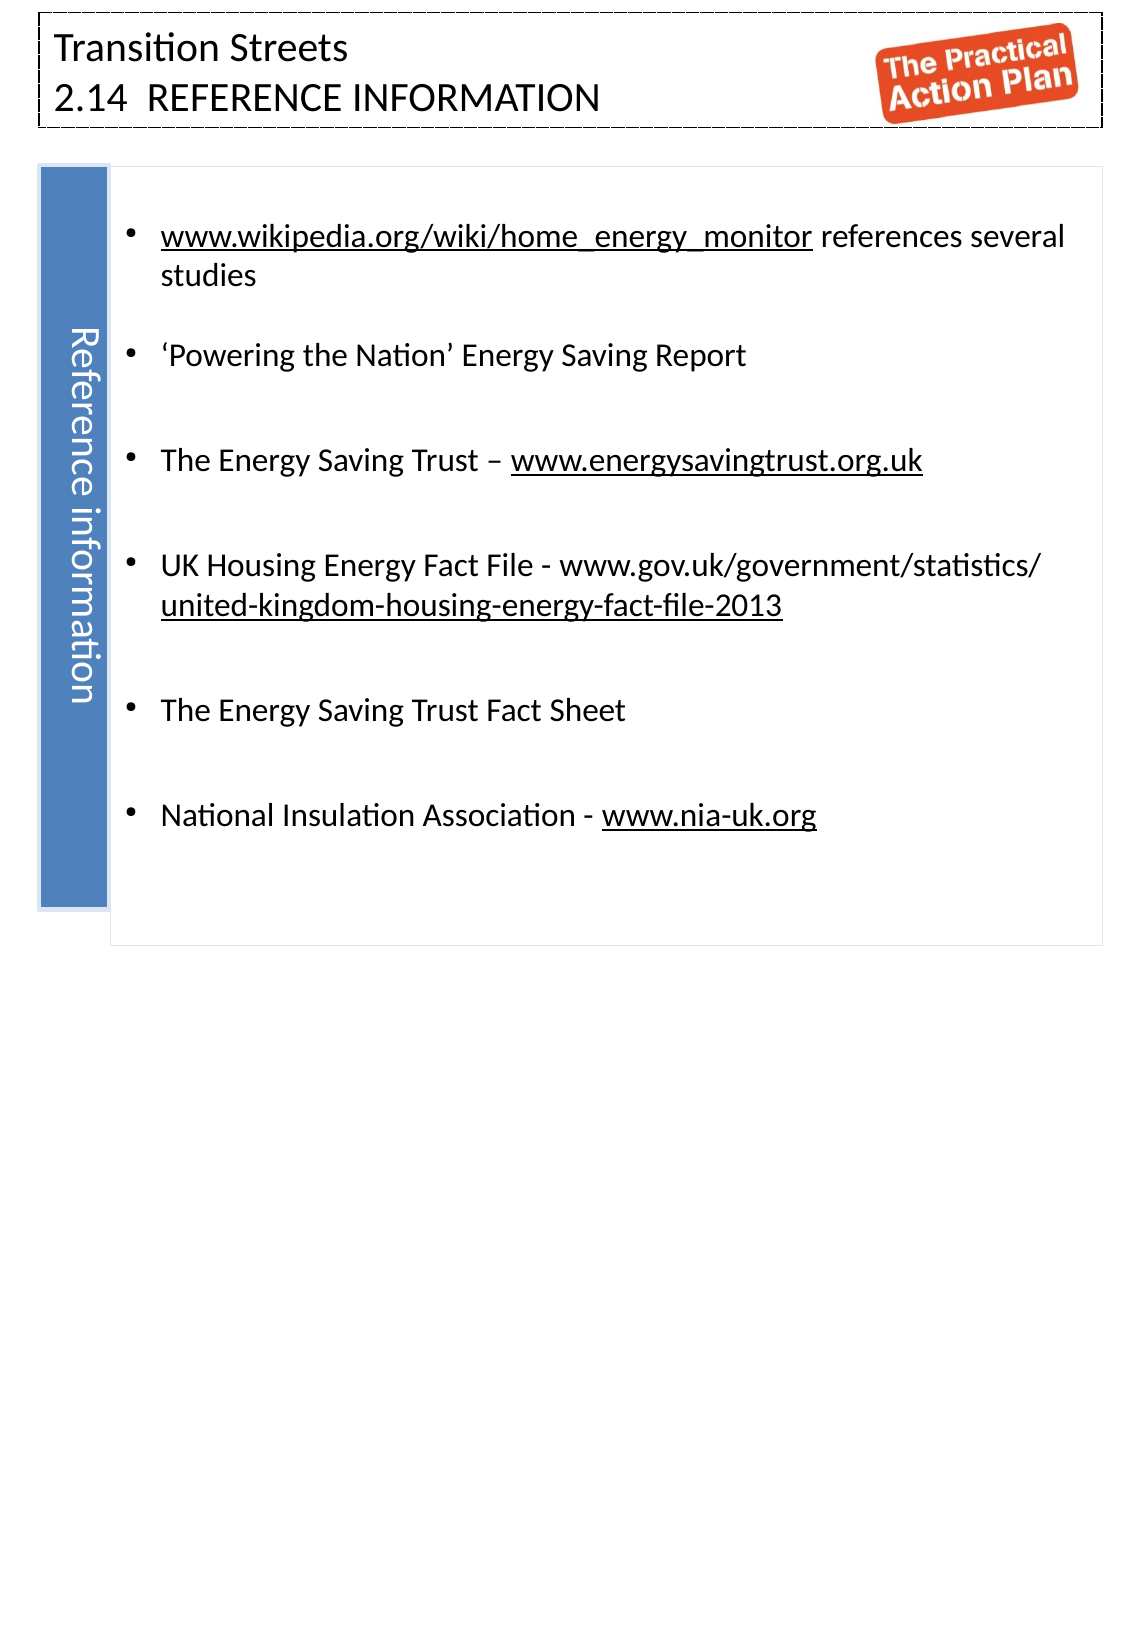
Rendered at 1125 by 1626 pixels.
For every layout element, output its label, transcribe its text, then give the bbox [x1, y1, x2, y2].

text_box www.wikipedia.org/wiki/home_energy_monitor references several studies ‘Powering the Nation’ Energy Saving Report The Energy Saving Trust – www.energysavingtrust.org.uk UK Housing Energy Fact File - www.gov.uk/government/statistics/ united-kingdom-housing-energy-fact-file-2013 The Energy Saving Trust Fact Sheet National Insulation Association - www.nia-uk.org [110, 166, 1103, 946]
text_box Transition Streets 2.14 REFERENCE INFORMATION [38, 12, 1102, 128]
text_box [39, 764, 110, 910]
text_box [39, 165, 110, 268]
text_box Reference information [39, 268, 111, 764]
